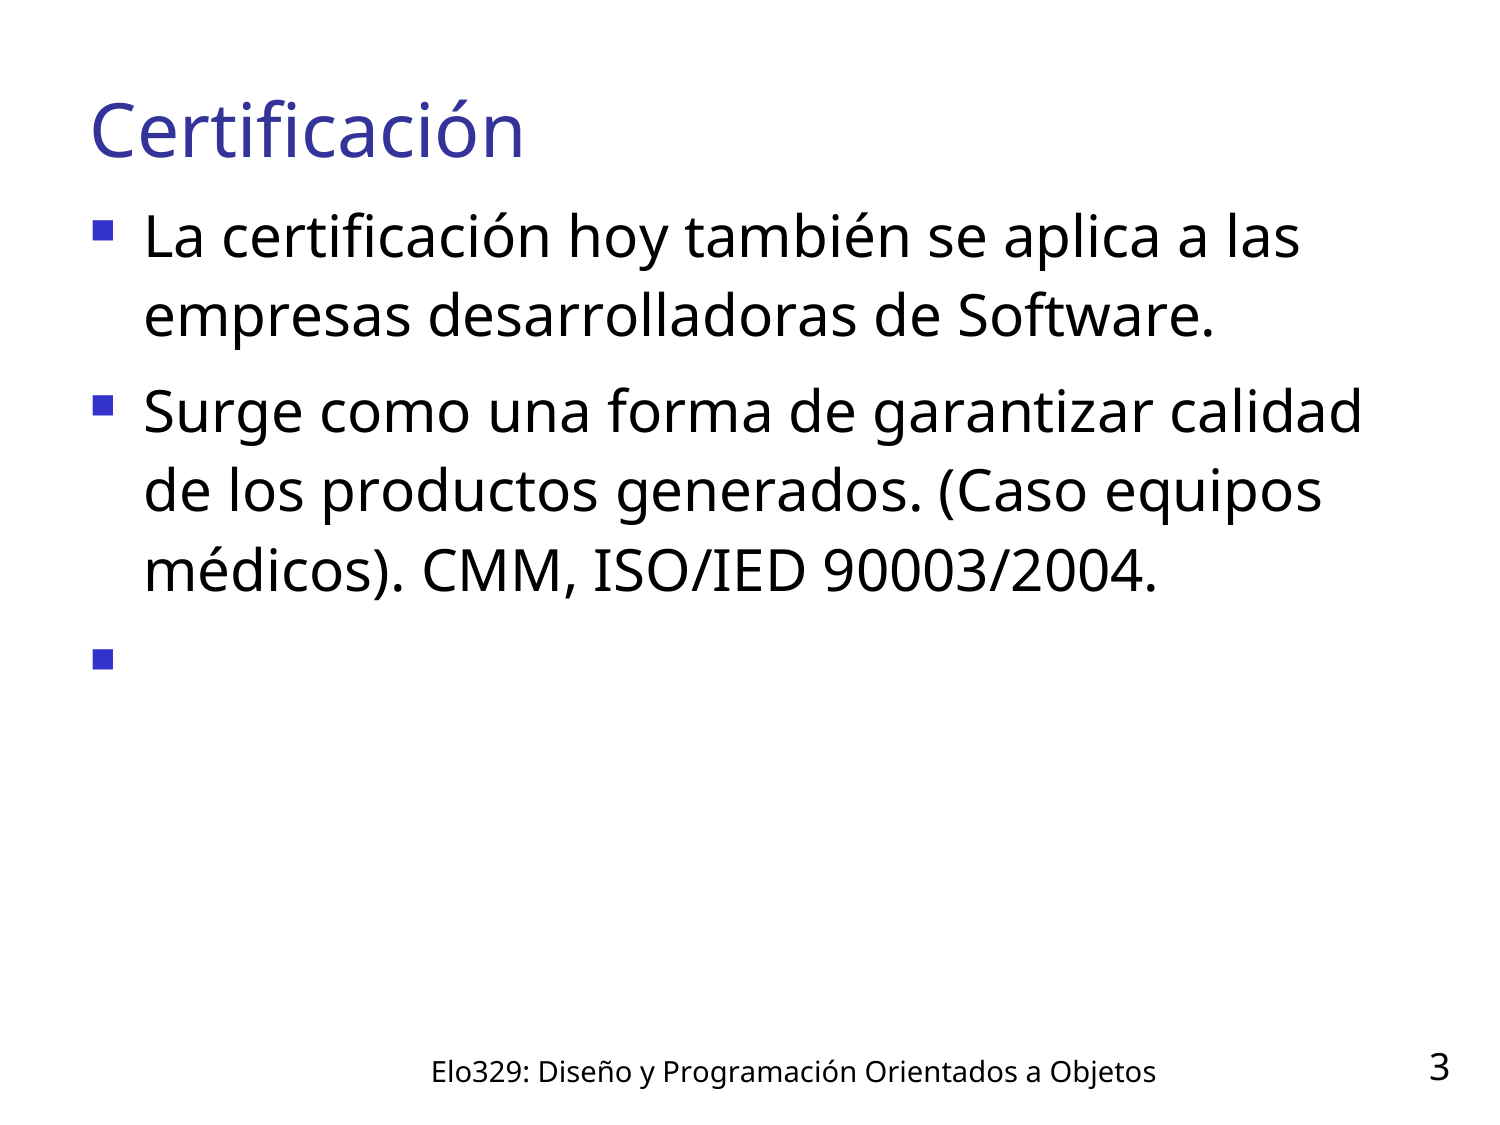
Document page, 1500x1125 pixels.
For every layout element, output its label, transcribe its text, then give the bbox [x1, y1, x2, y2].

title Certificación [75, 10, 1449, 188]
list La certificación hoy también se aplica a las empresas desarrolladoras de Software. Surge como una forma de garantizar calidad de los productos generados. (Caso equipos médicos). CMM, ISO/IED 90003/2004. [75, 187, 1446, 1066]
